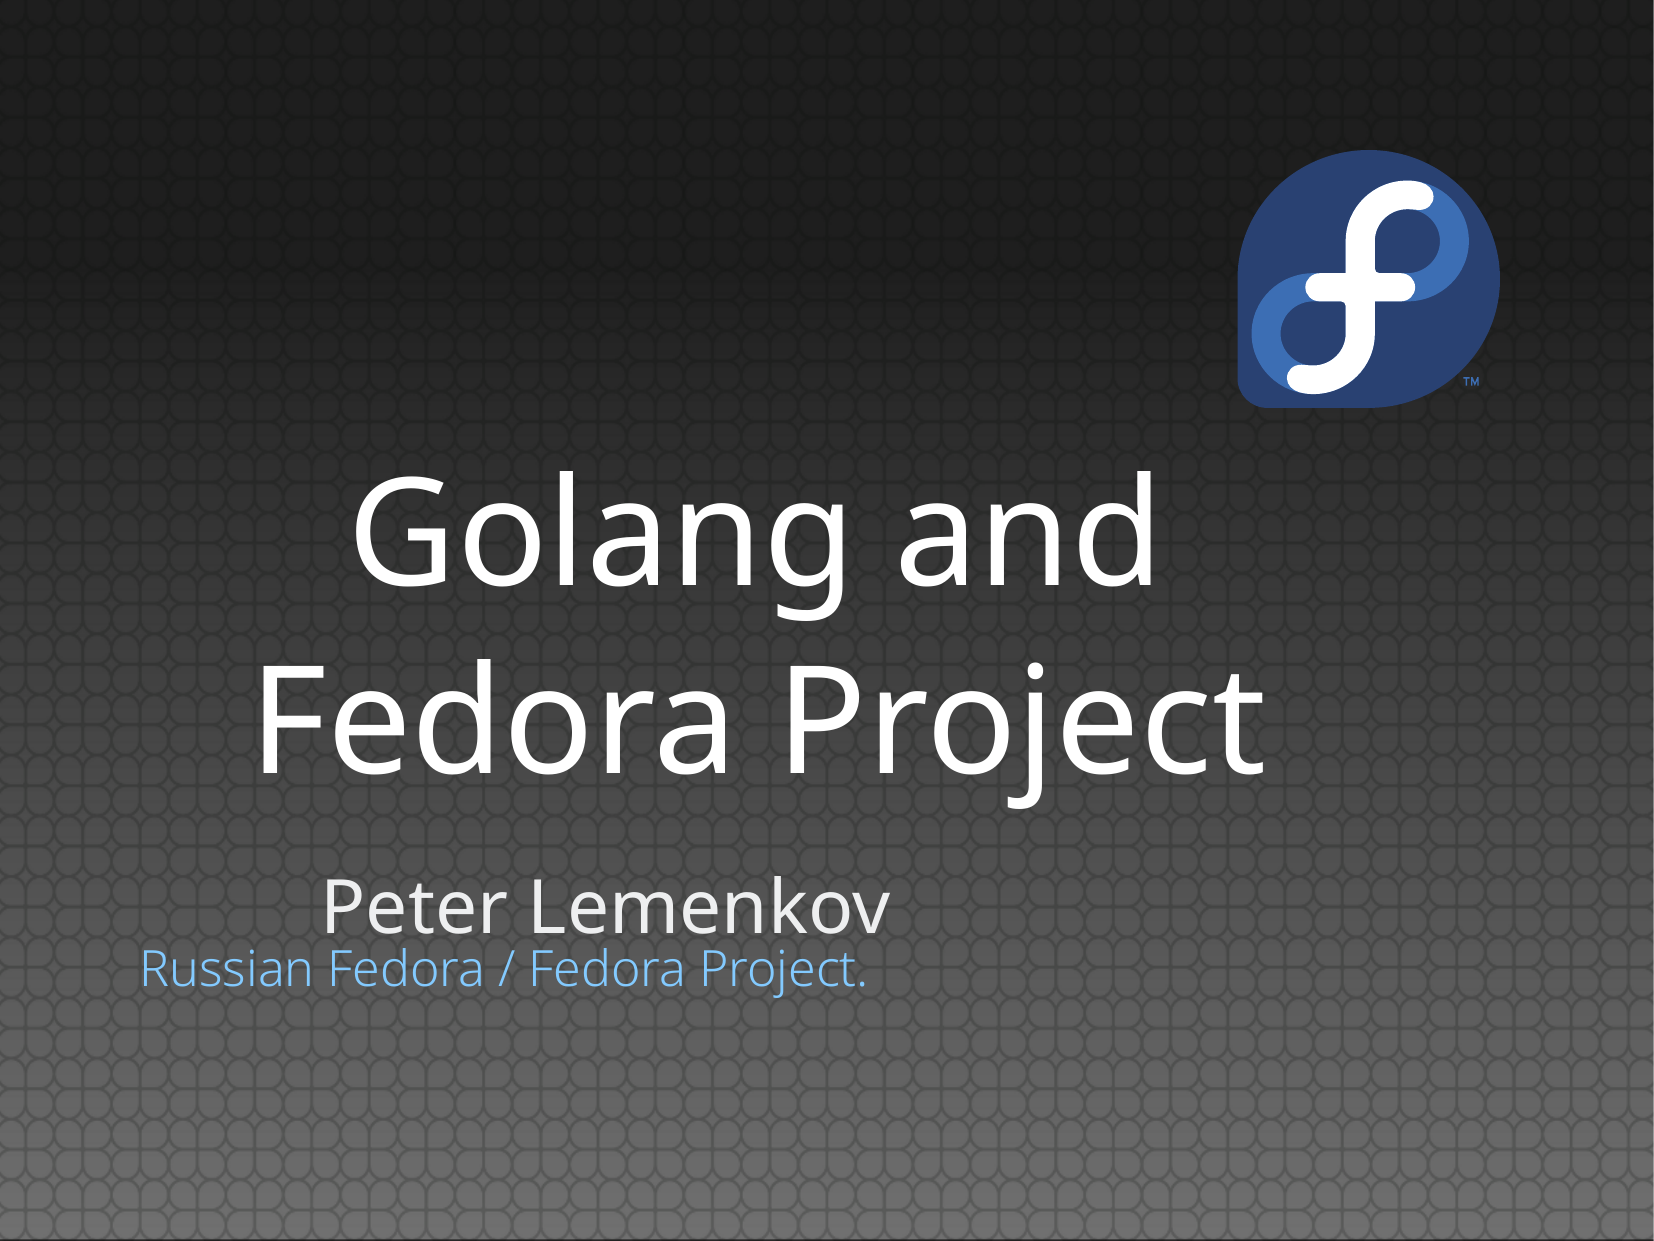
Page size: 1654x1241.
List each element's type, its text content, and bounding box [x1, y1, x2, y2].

text_box Fedora Project [39, 606, 1477, 796]
picture [0, 0, 1654, 1241]
text_box Golang and [37, 417, 1475, 607]
text_box Russian Fedora / Fedora Project. [124, 925, 956, 999]
text_box Peter Lemenkov [305, 846, 1057, 949]
